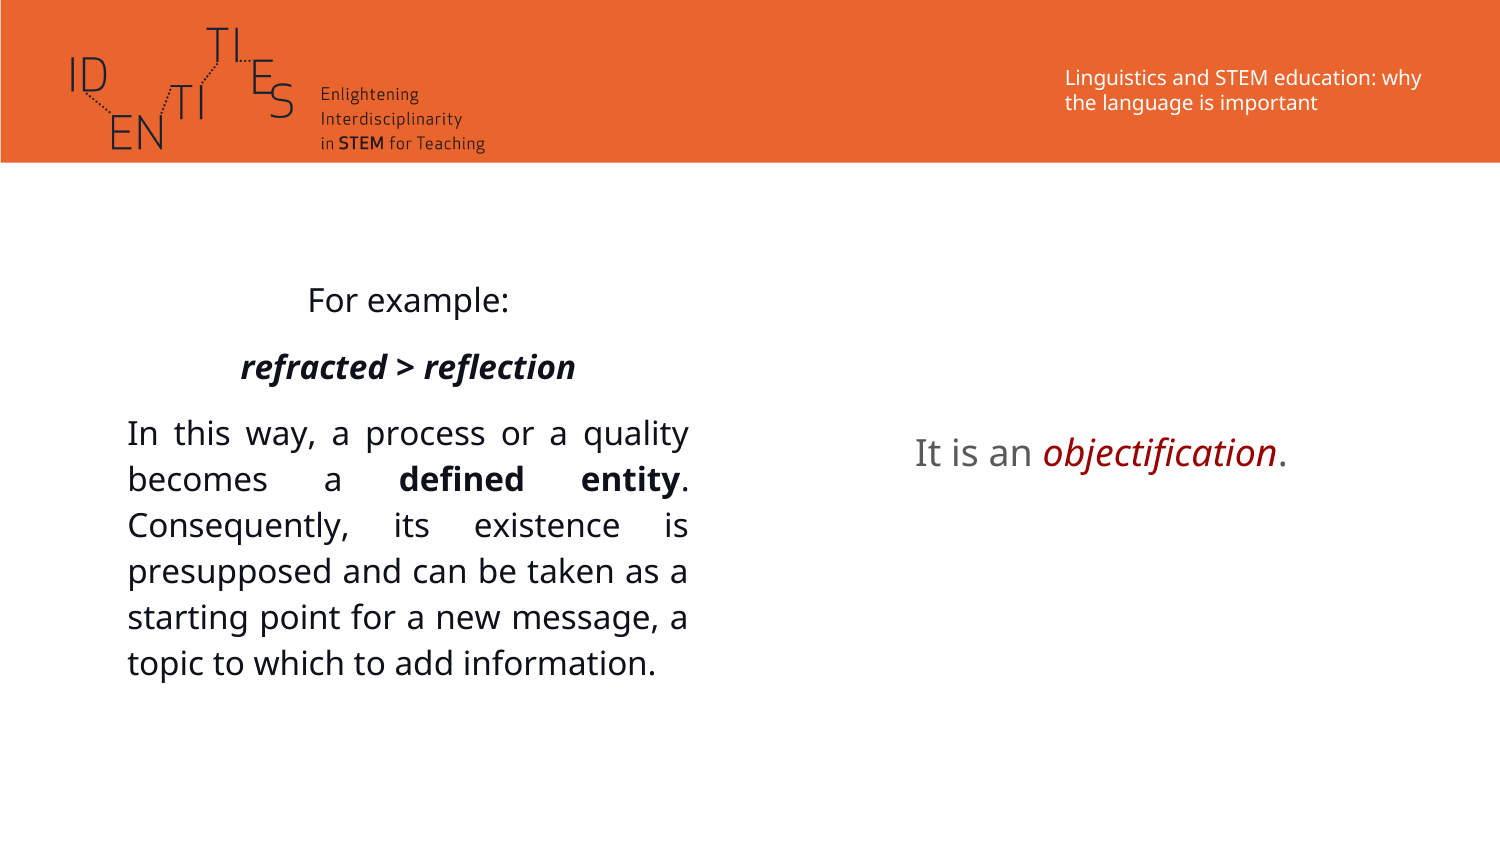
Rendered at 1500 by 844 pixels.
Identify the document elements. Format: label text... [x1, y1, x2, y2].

list For example: refracted > reflection In this way, a process or a quality becomes a defined entity. Consequently, its existence is presupposed and can be taken as a starting point for a new message, a topic to which to add information. [112, 265, 775, 710]
text_box Linguistics and STEM education: why the language is important [1049, 57, 1472, 164]
list It is an objectification. [825, 421, 1388, 554]
picture [71, 24, 485, 157]
text_box [0, 0, 1500, 163]
